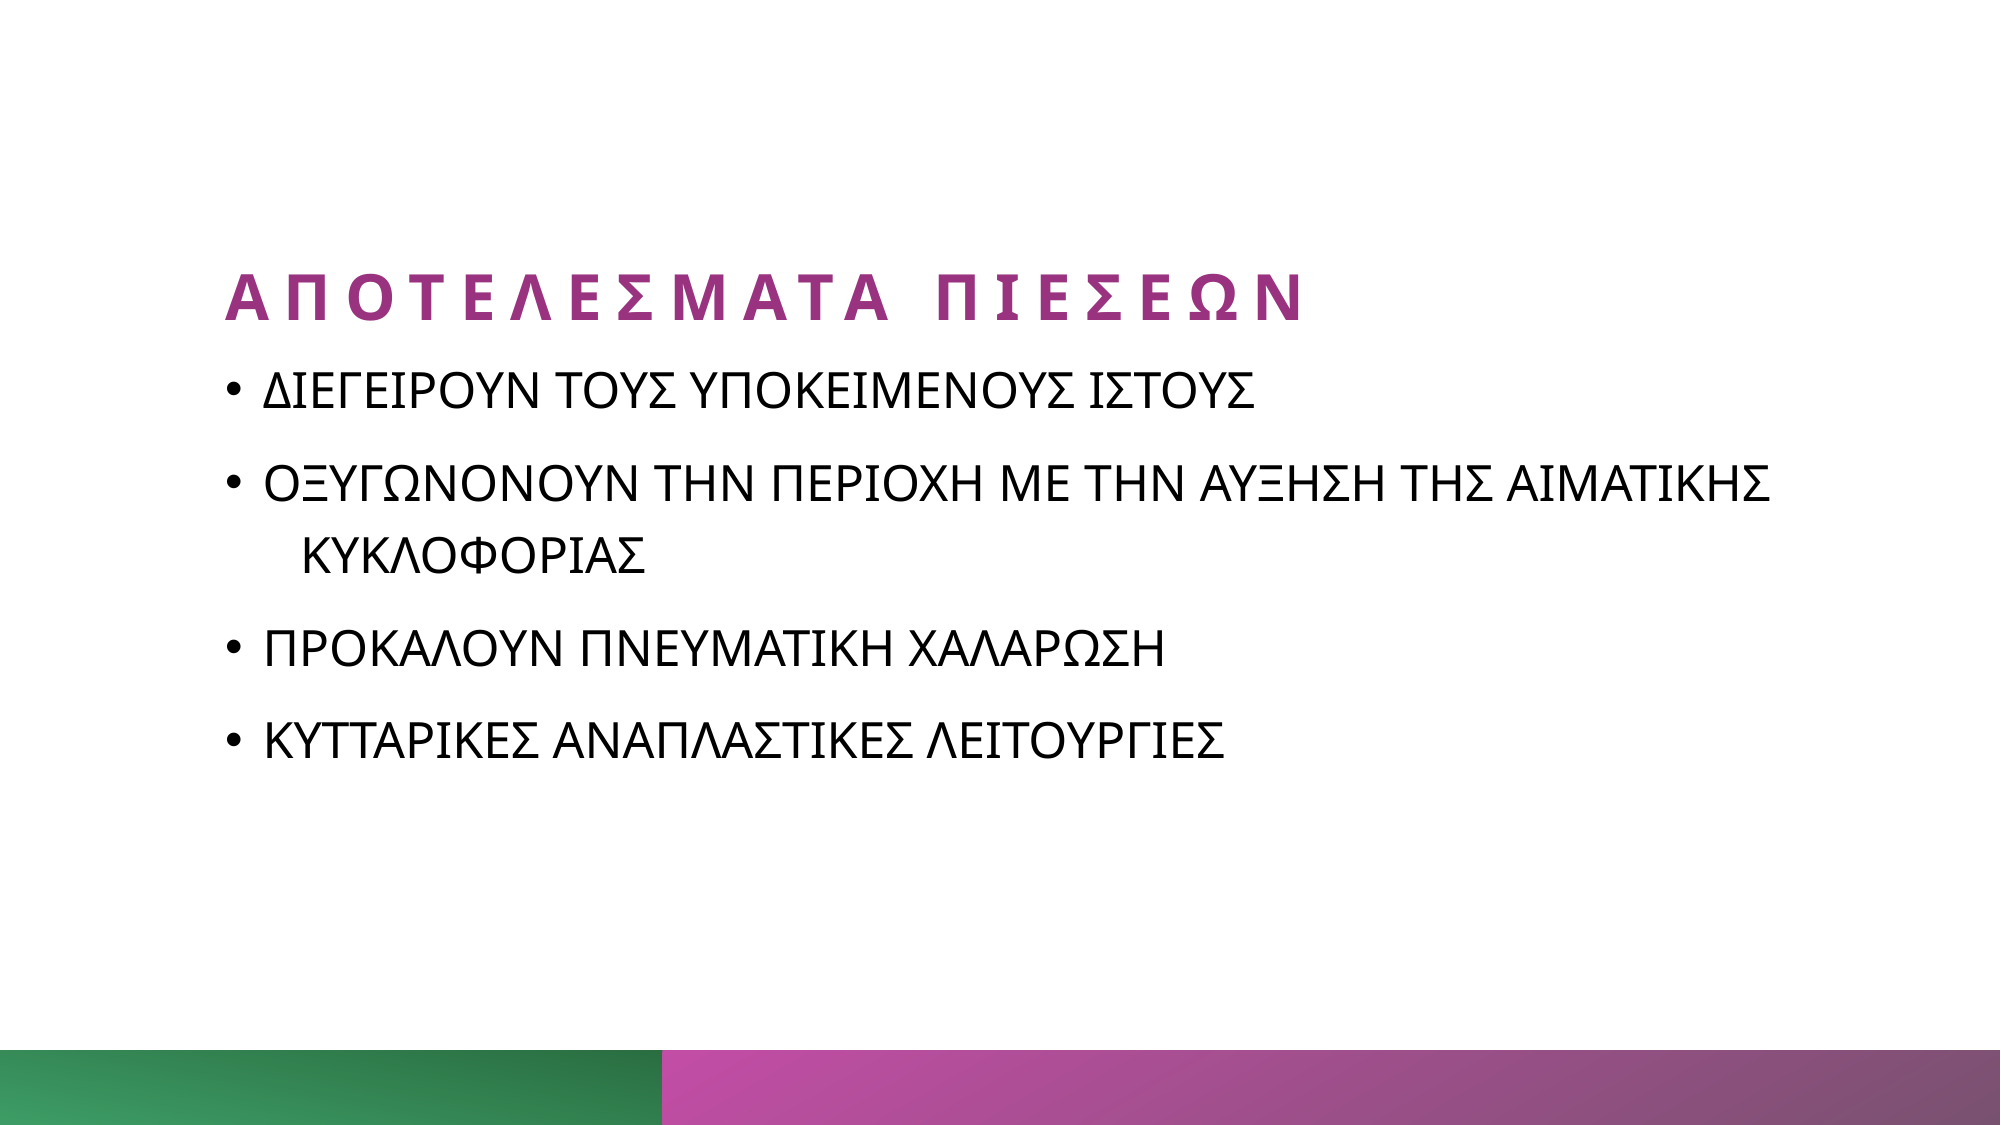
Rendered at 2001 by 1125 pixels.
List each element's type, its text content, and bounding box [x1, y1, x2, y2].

title ΑΠΟΤΕΛΕΣΜΑΤΑ ΠΙΕΣΕΩΝ [225, 200, 1388, 334]
list ΔΙΕΓΕΙΡΟΥΝ ΤΟΥΣ ΥΠΟΚΕΙΜΕΝΟΥΣ ΙΣΤΟΥΣ ΟΞΥΓΩΝΟΝΟΥΝ ΤΗΝ ΠΕΡΙΟΧΗ ΜΕ ΤΗΝ ΑΥΞΗΣΗ ΤΗΣ ΑΙΜΑΤΙΚΗΣ ΚΥΚΛΟΦΟΡΙΑΣ ΠΡΟΚΑΛΟΥΝ ΠΝΕΥΜΑΤΙΚΗ ΧΑΛΑΡΩΣΗ ΚΥΤΤΑΡΙΚΕΣ ΑΝΑΠΛΑΣΤΙΚΕΣ ΛΕΙΤΟΥΡΓΙΕΣ [225, 346, 1906, 792]
